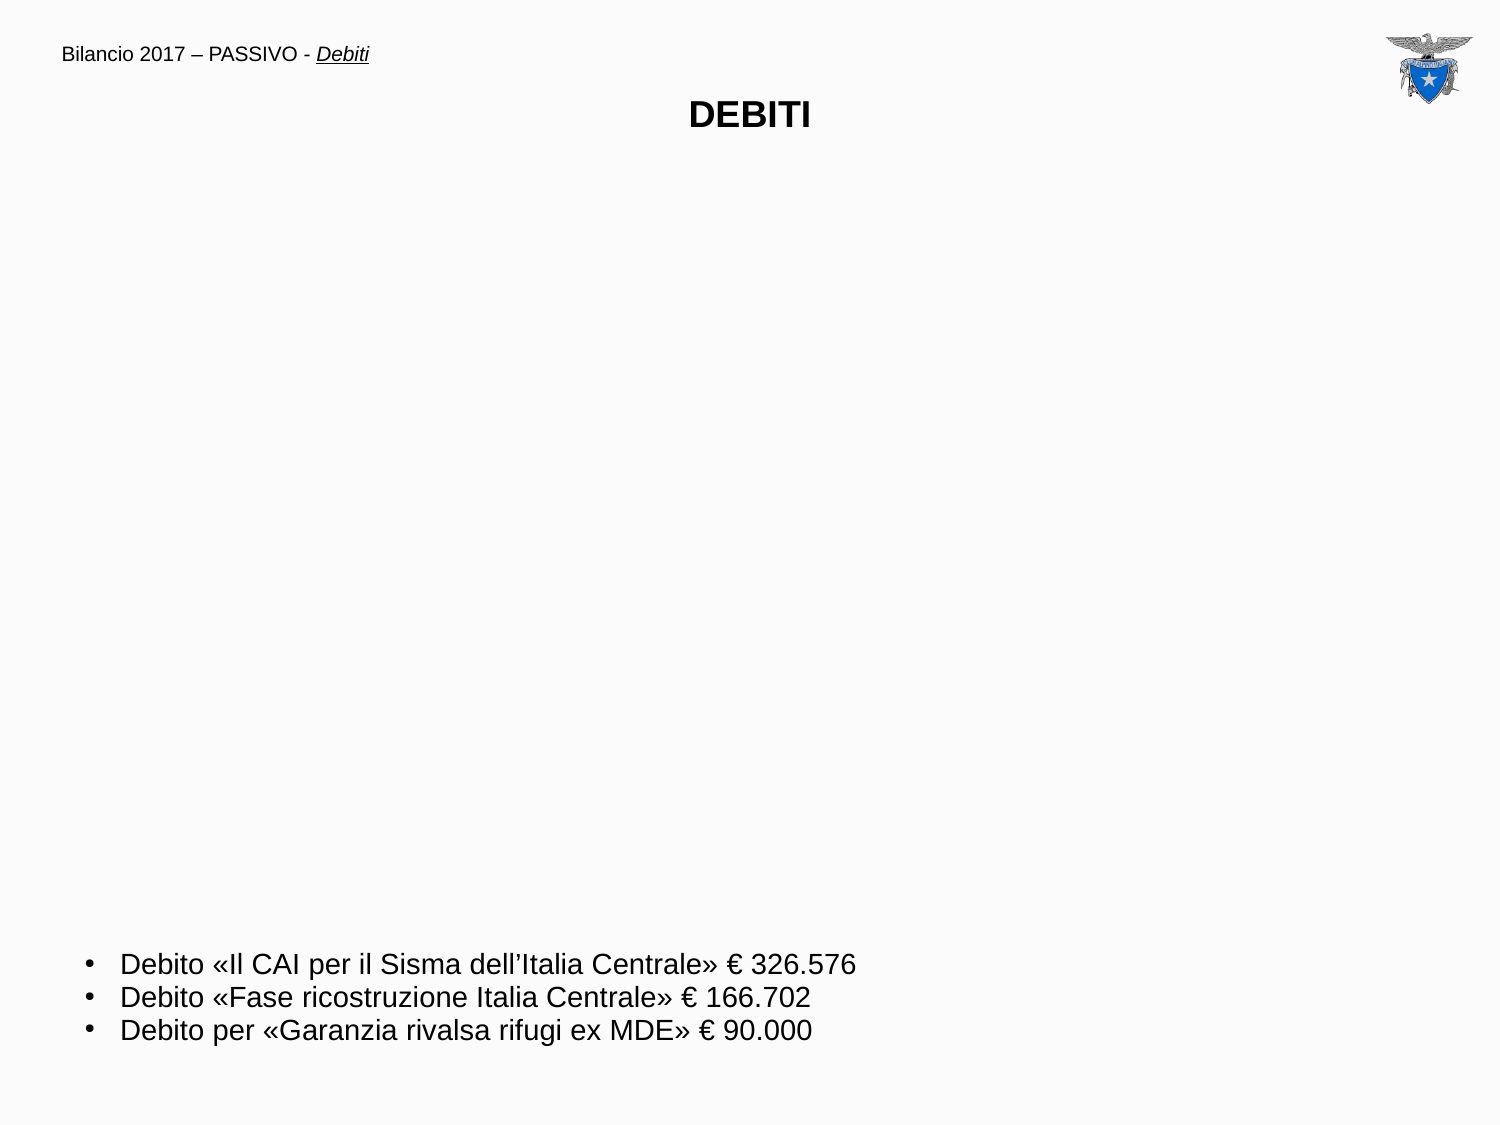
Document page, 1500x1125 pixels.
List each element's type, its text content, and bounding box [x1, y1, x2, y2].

picture [1382, 29, 1477, 112]
text_box DEBITI [259, 93, 1241, 136]
text_box Bilancio 2017 – PASSIVO - Debiti [46, 35, 434, 76]
text_box Debito «Il CAI per il Sisma dell’Italia Centrale» € 326.576 Debito «Fase ricostruzione Italia Centrale» € 166.702 Debito per «Garanzia rivalsa rifugi ex MDE» € 90.000 [69, 940, 1241, 1100]
